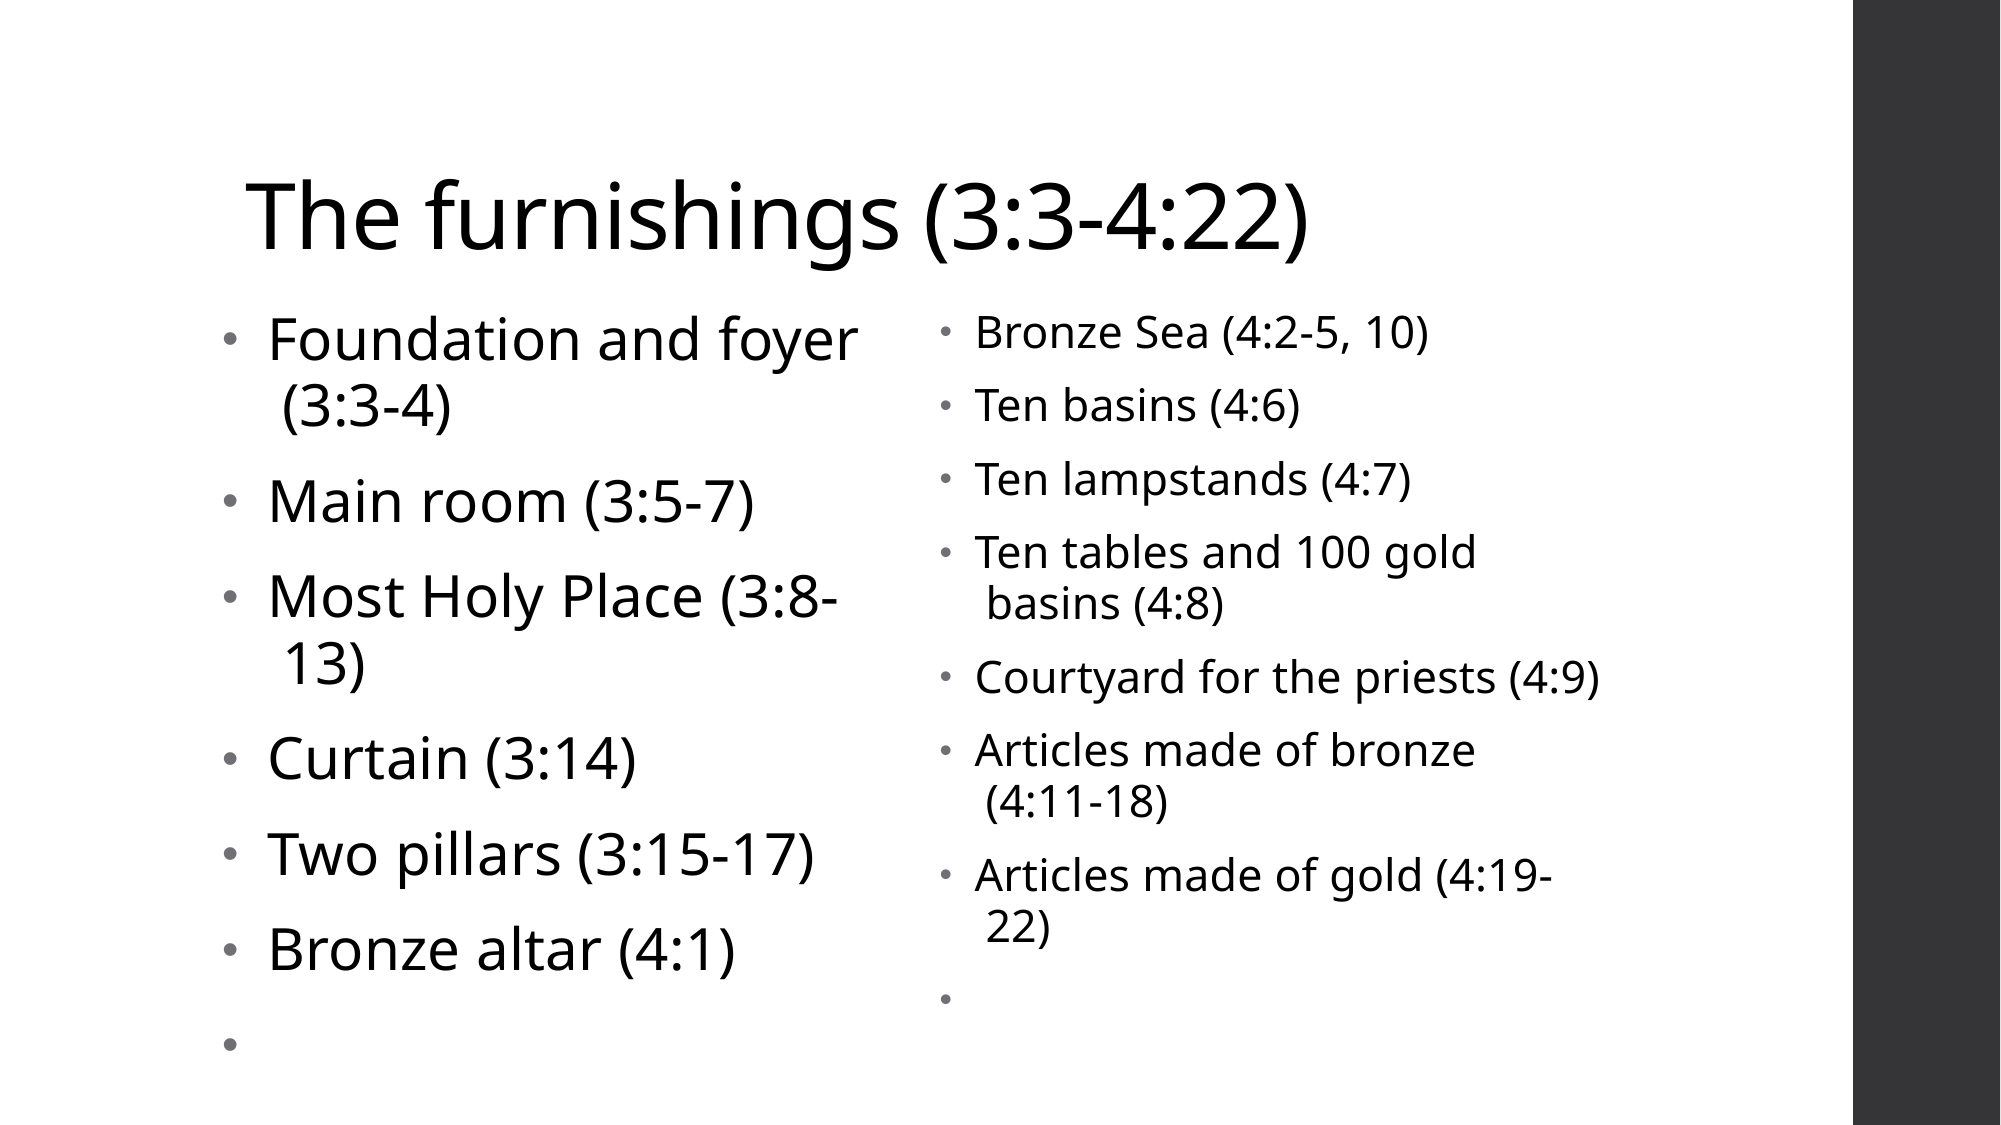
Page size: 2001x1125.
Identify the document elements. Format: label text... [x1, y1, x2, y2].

list Bronze Sea (4:2-5, 10) Ten basins (4:6) Ten lampstands (4:7) Ten tables and 100 gold basins (4:8) Courtyard for the priests (4:9) Articles made of bronze (4:11-18) Articles made of gold (4:19-22) [924, 299, 1617, 1014]
list Foundation and foyer (3:3-4) Main room (3:5-7) Most Holy Place (3:8-13) Curtain (3:14) Two pillars (3:15-17) Bronze altar (4:1) [207, 299, 900, 1014]
title The furnishings (3:3-4:22) [206, 60, 1797, 278]
